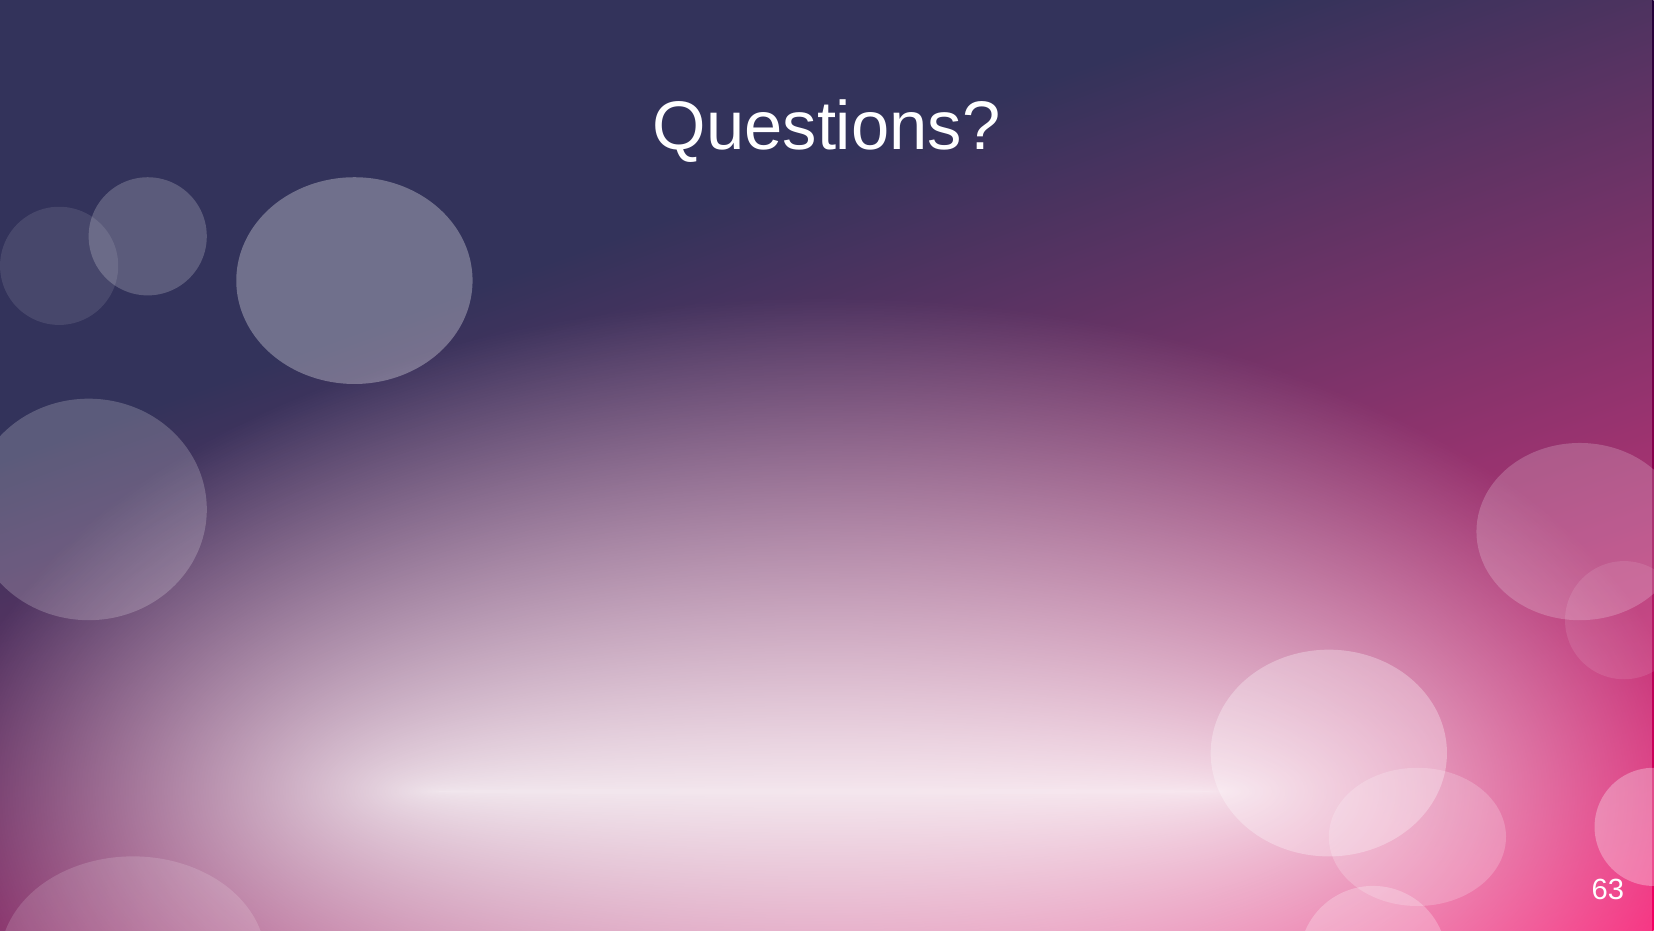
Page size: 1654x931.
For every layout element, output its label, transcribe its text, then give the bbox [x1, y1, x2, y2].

title Questions? [88, 44, 1565, 207]
